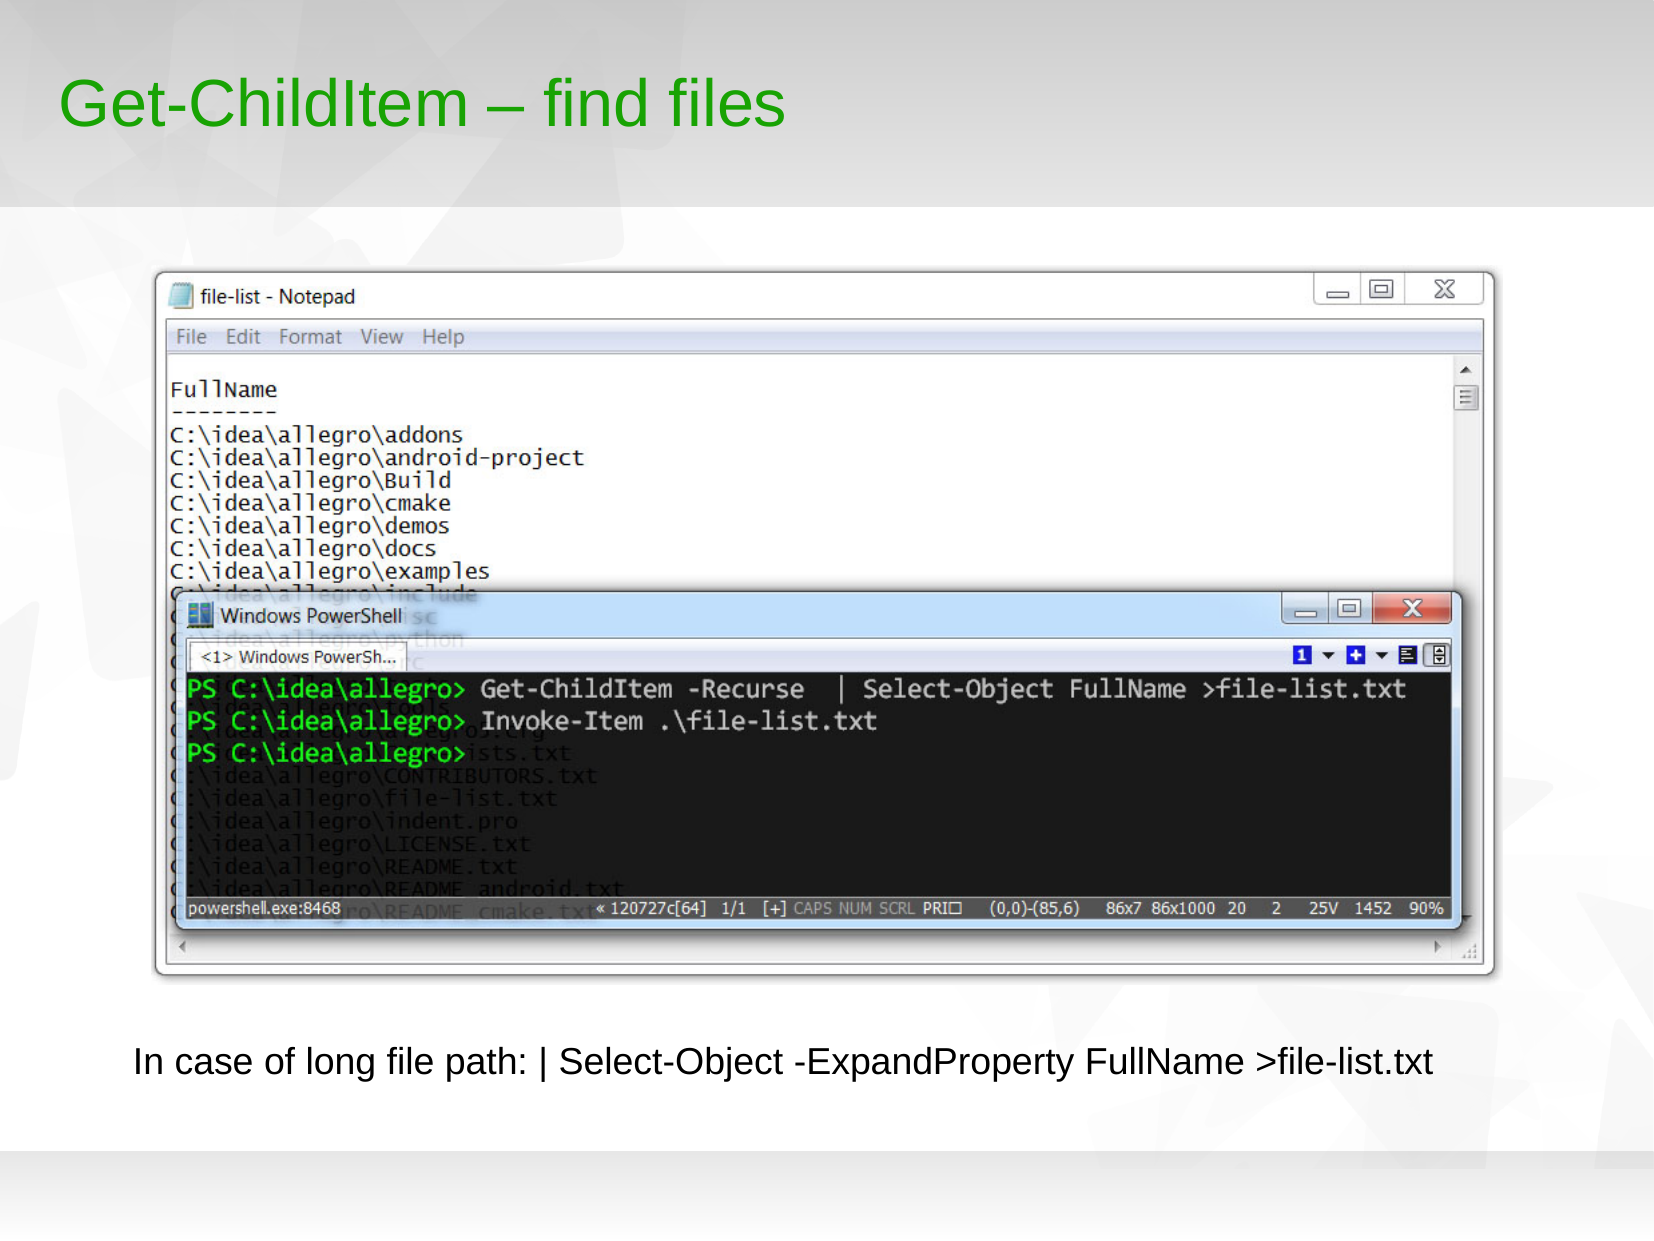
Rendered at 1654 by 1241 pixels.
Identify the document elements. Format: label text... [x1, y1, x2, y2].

title Get-ChildItem – find files [59, 29, 1595, 178]
text_box In case of long file path: | Select-Object -ExpandProperty FullName >file-list.txt [118, 1033, 1595, 1091]
picture [0, 0, 1654, 1169]
